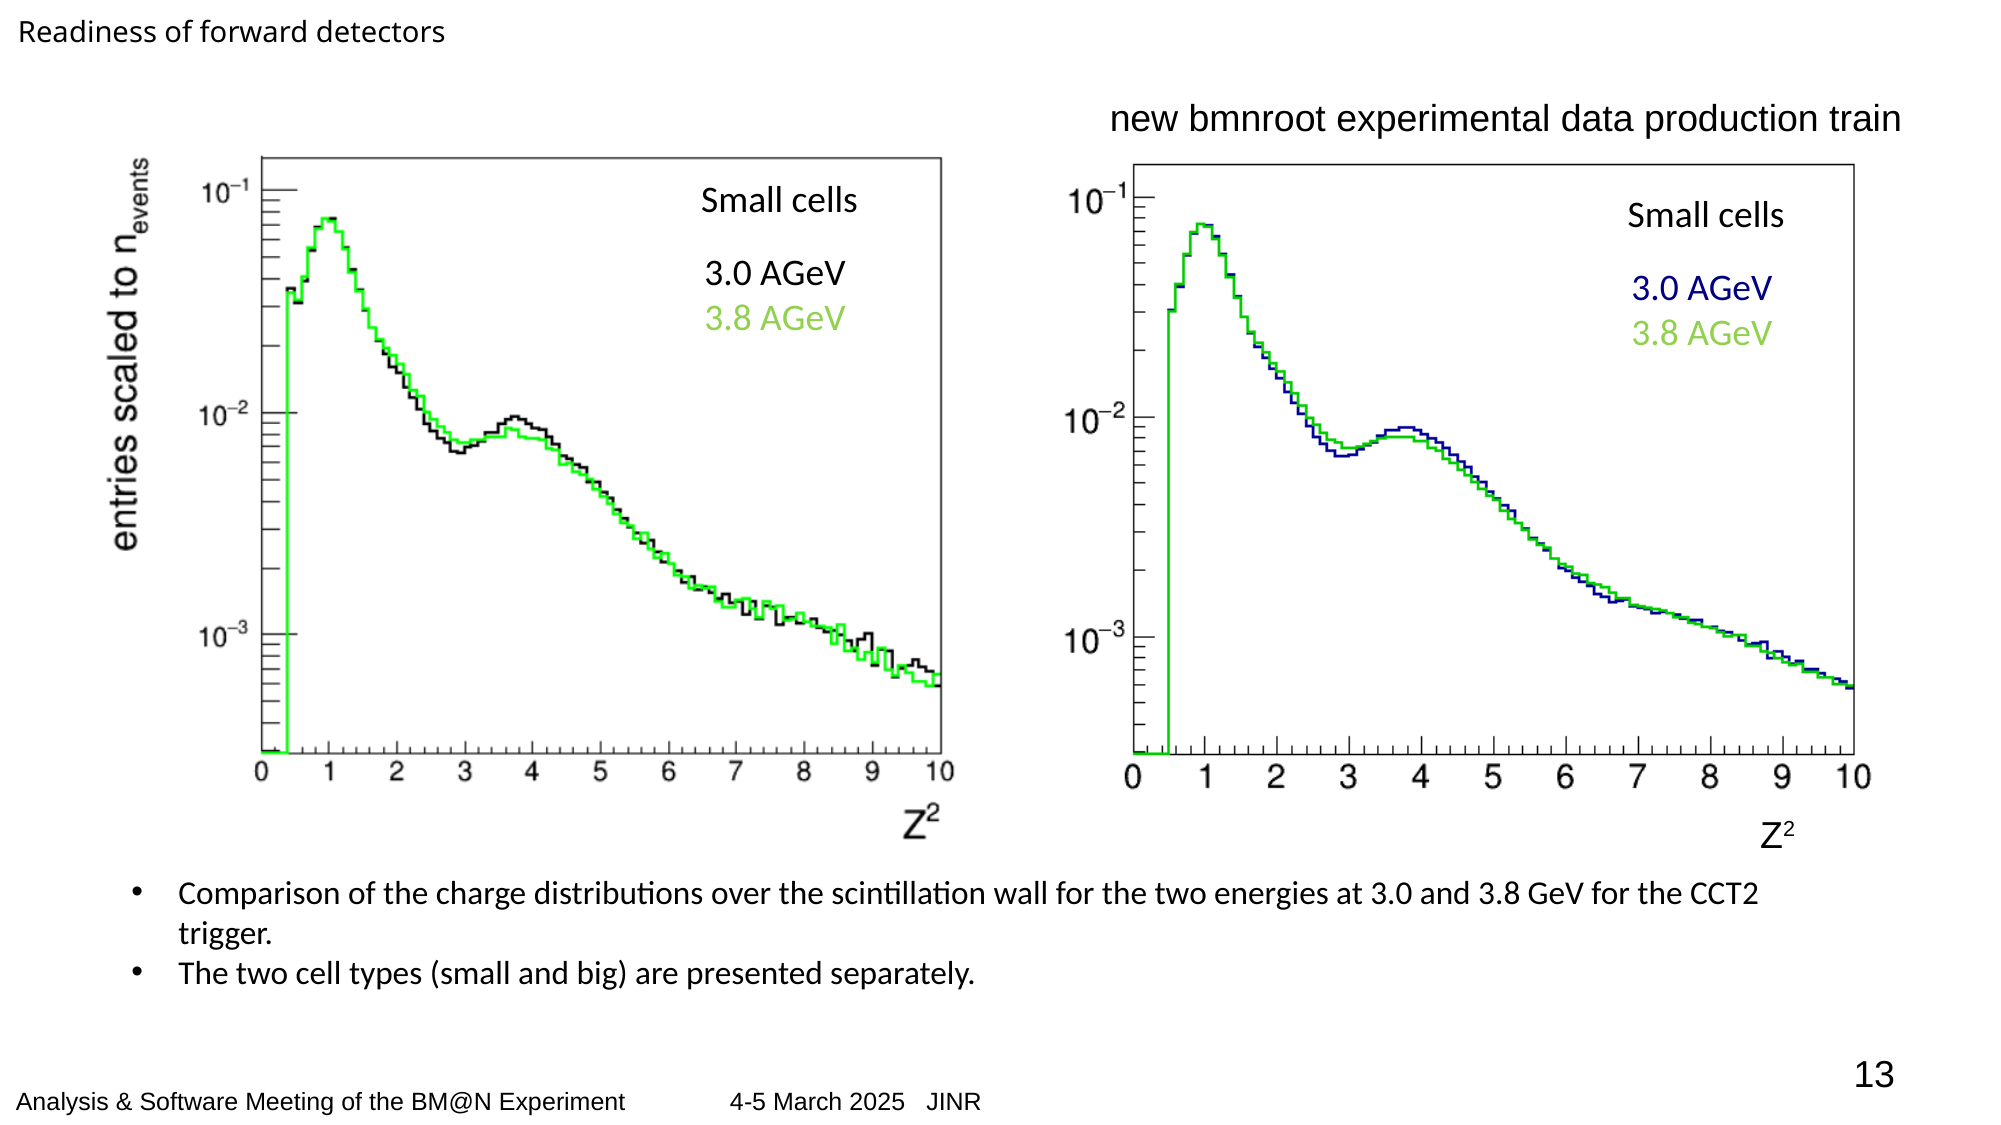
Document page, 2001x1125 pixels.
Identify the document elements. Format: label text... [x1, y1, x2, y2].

picture [90, 134, 965, 849]
picture [1050, 134, 1919, 810]
text_box Analysis & Software Meeting of the BM@N Experiment 4-5 March 2025 JINR [1, 1080, 1096, 1124]
text_box 3.0 AGeV 3.8 AGeV [689, 240, 895, 346]
text_box new bmnroot experimental data production train [1095, 90, 1919, 147]
text_box 3.0 AGeV 3.8 AGeV [1616, 255, 1821, 361]
text_box Small cells [686, 167, 903, 228]
text_box Comparison of the charge distributions over the scintillation wall for the two energies at 3.0 and 3.8 GeV for the CCT2 trigger. The two cell types (small and big) are presented separately. [116, 864, 1861, 999]
text_box <номер> [1847, 1046, 2001, 1116]
text_box Small cells [1612, 182, 1829, 243]
text_box Readiness of forward detectors [3, 4, 470, 63]
text_box Z2 [1745, 807, 1811, 865]
